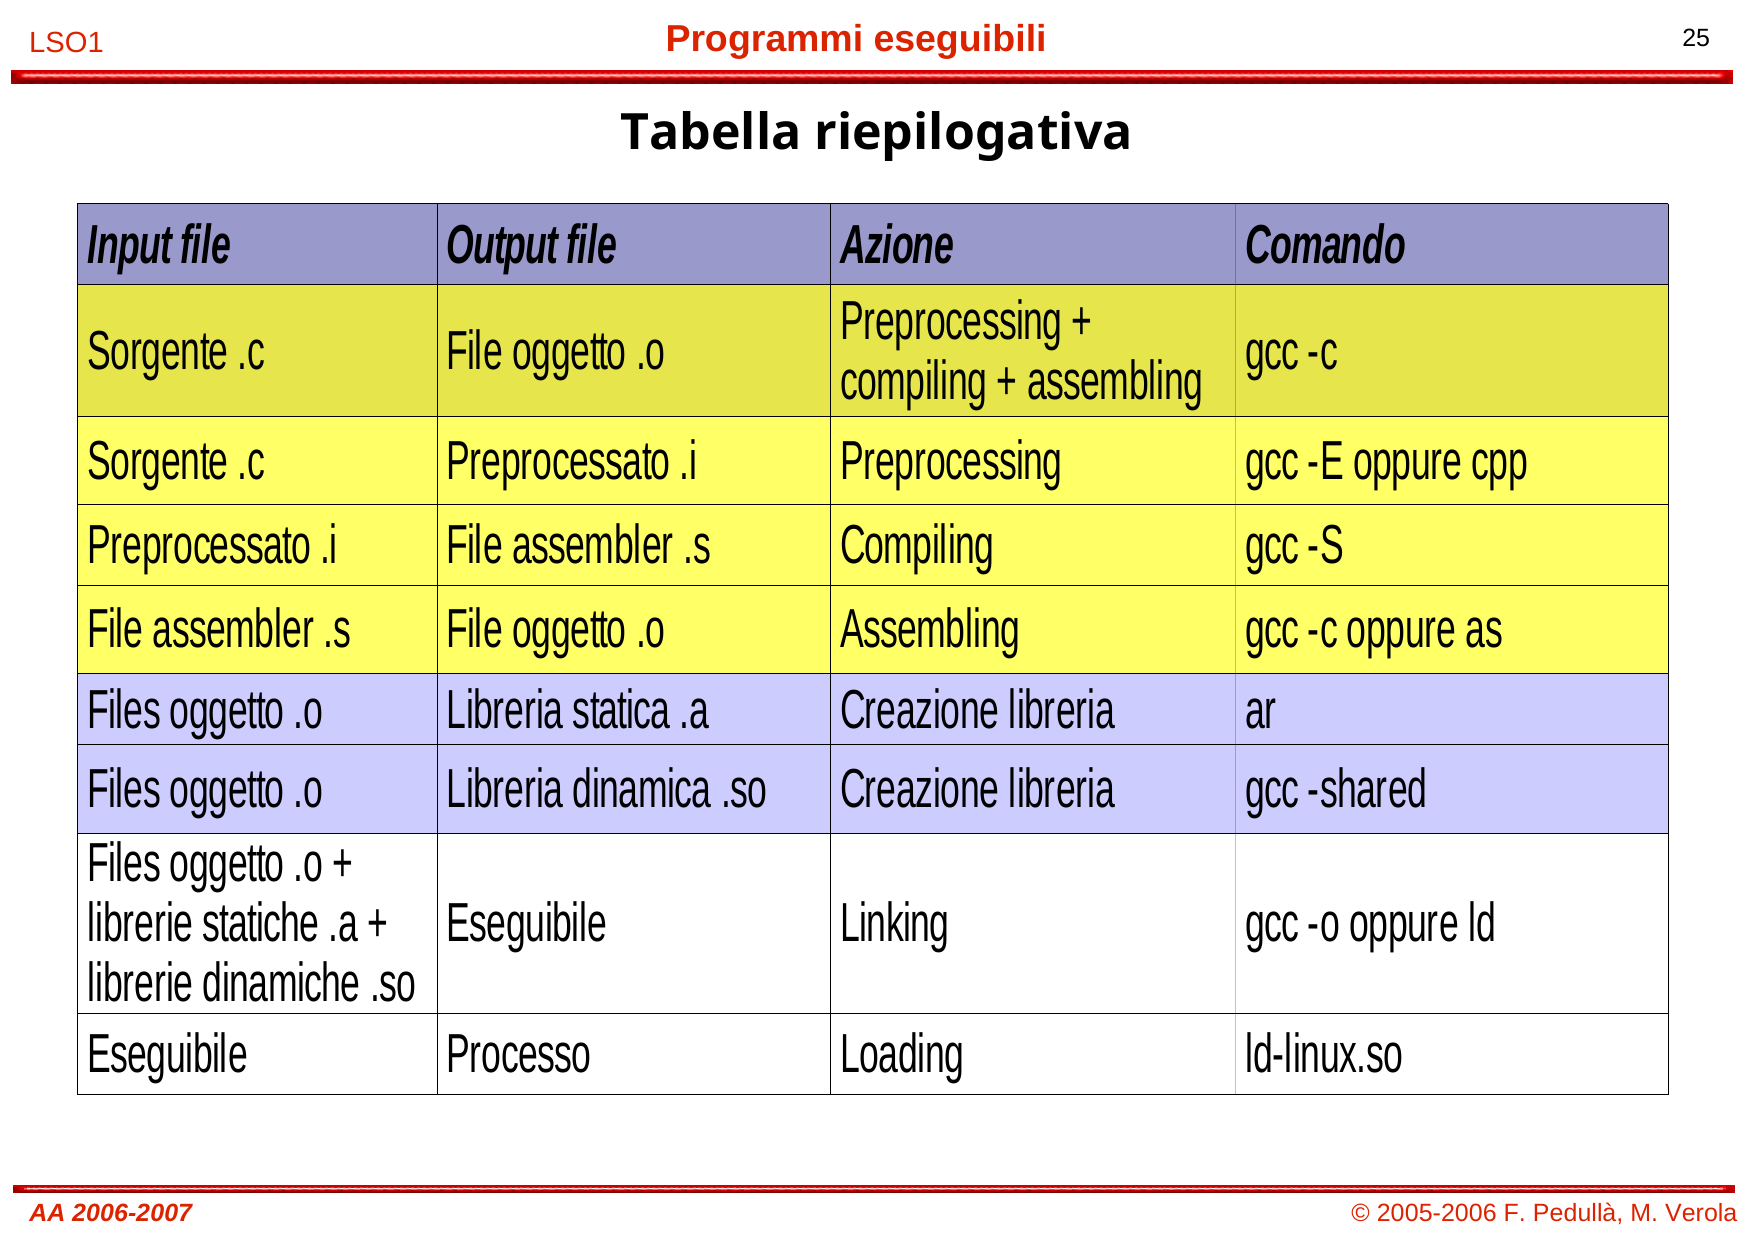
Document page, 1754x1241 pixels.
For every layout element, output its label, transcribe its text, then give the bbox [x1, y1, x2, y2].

chart [76, 201, 1670, 1097]
picture [11, 70, 1733, 84]
title Tabella riepilogativa [389, 84, 1364, 180]
picture [13, 1185, 1735, 1193]
